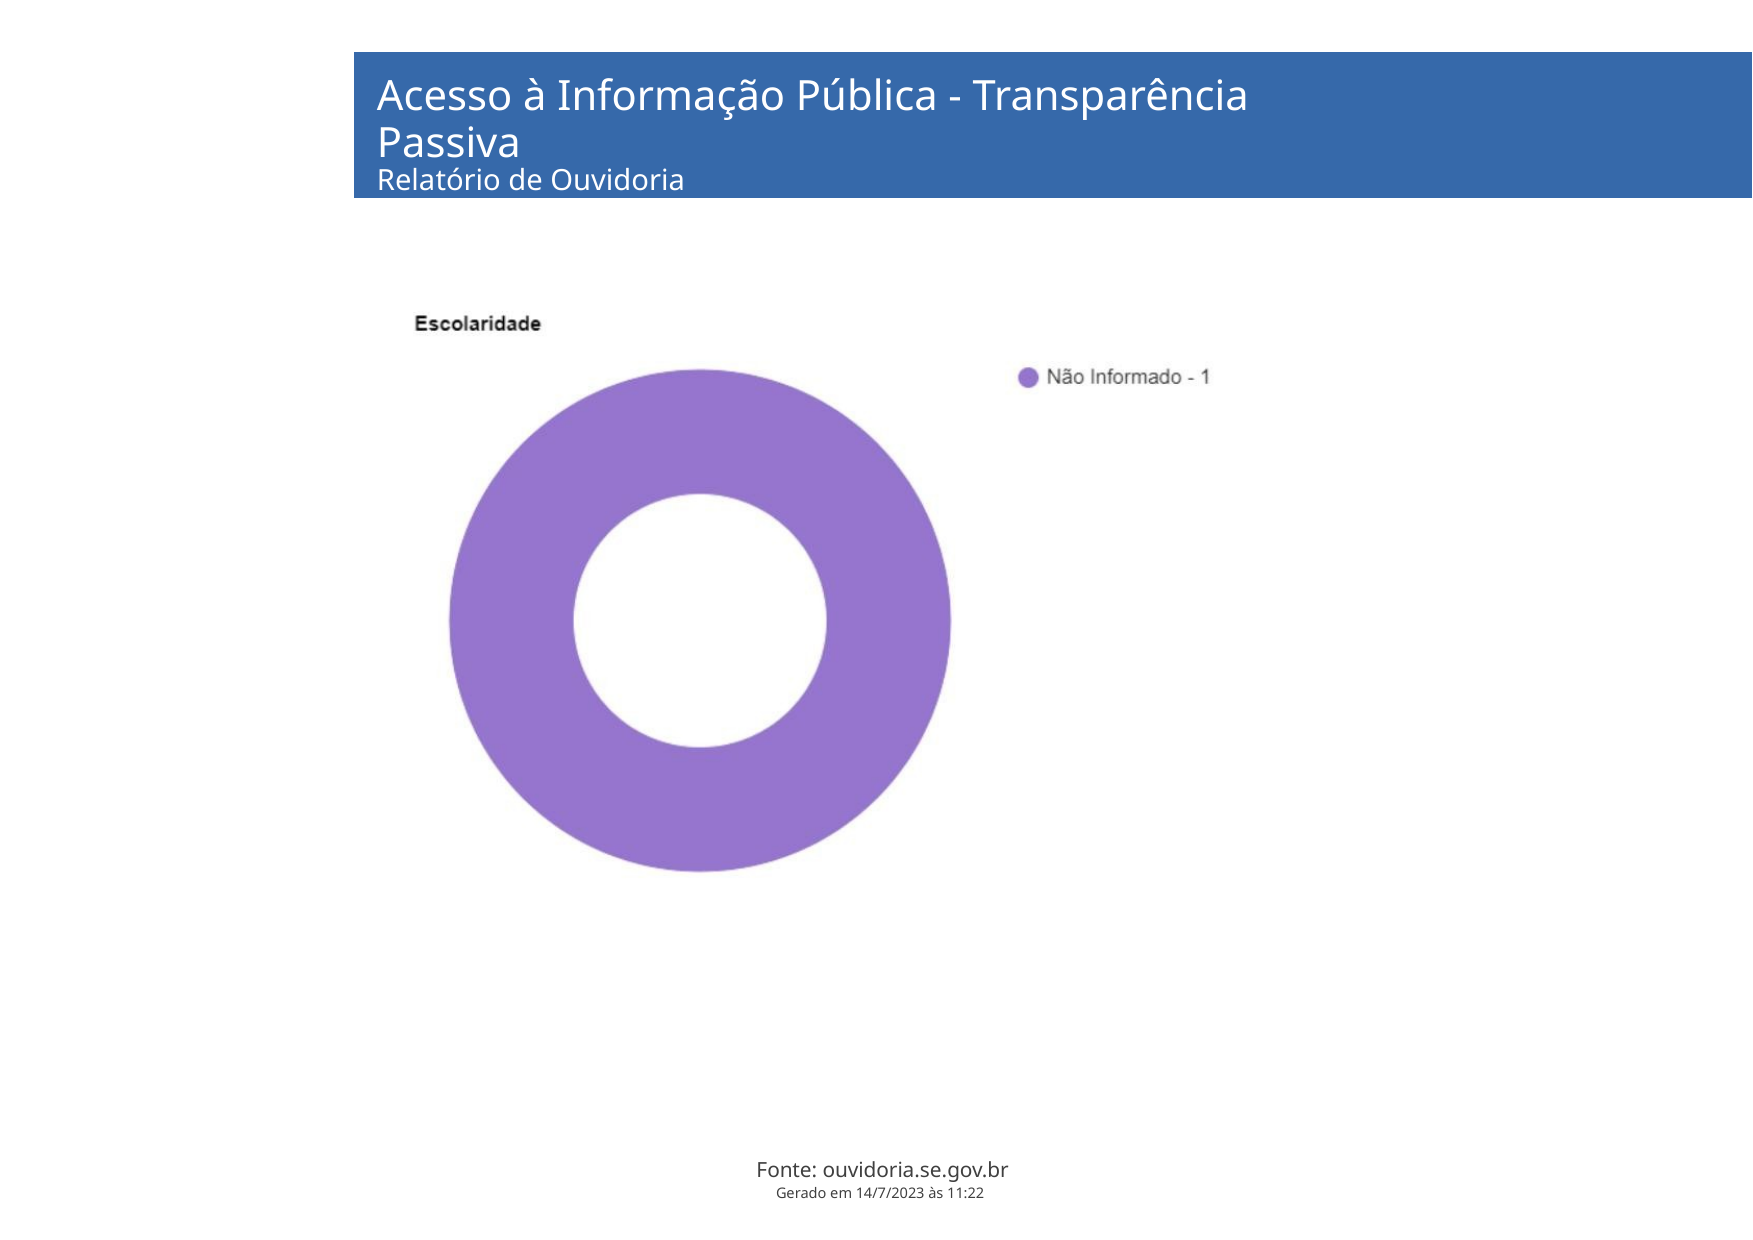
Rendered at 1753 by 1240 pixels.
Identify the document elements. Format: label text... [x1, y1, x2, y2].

text_box Acesso à Informação Pública - Transparência Passiva Relatório de Ouvidoria SETUR - Abril a Abril de 2023 [376, 72, 1403, 228]
text_box [354, 52, 1752, 198]
text_box Fonte: ouvidoria.se.gov.br Gerado em 14/7/2023 às 11:22 [756, 1158, 1023, 1202]
text_box [155, 211, 1599, 1028]
